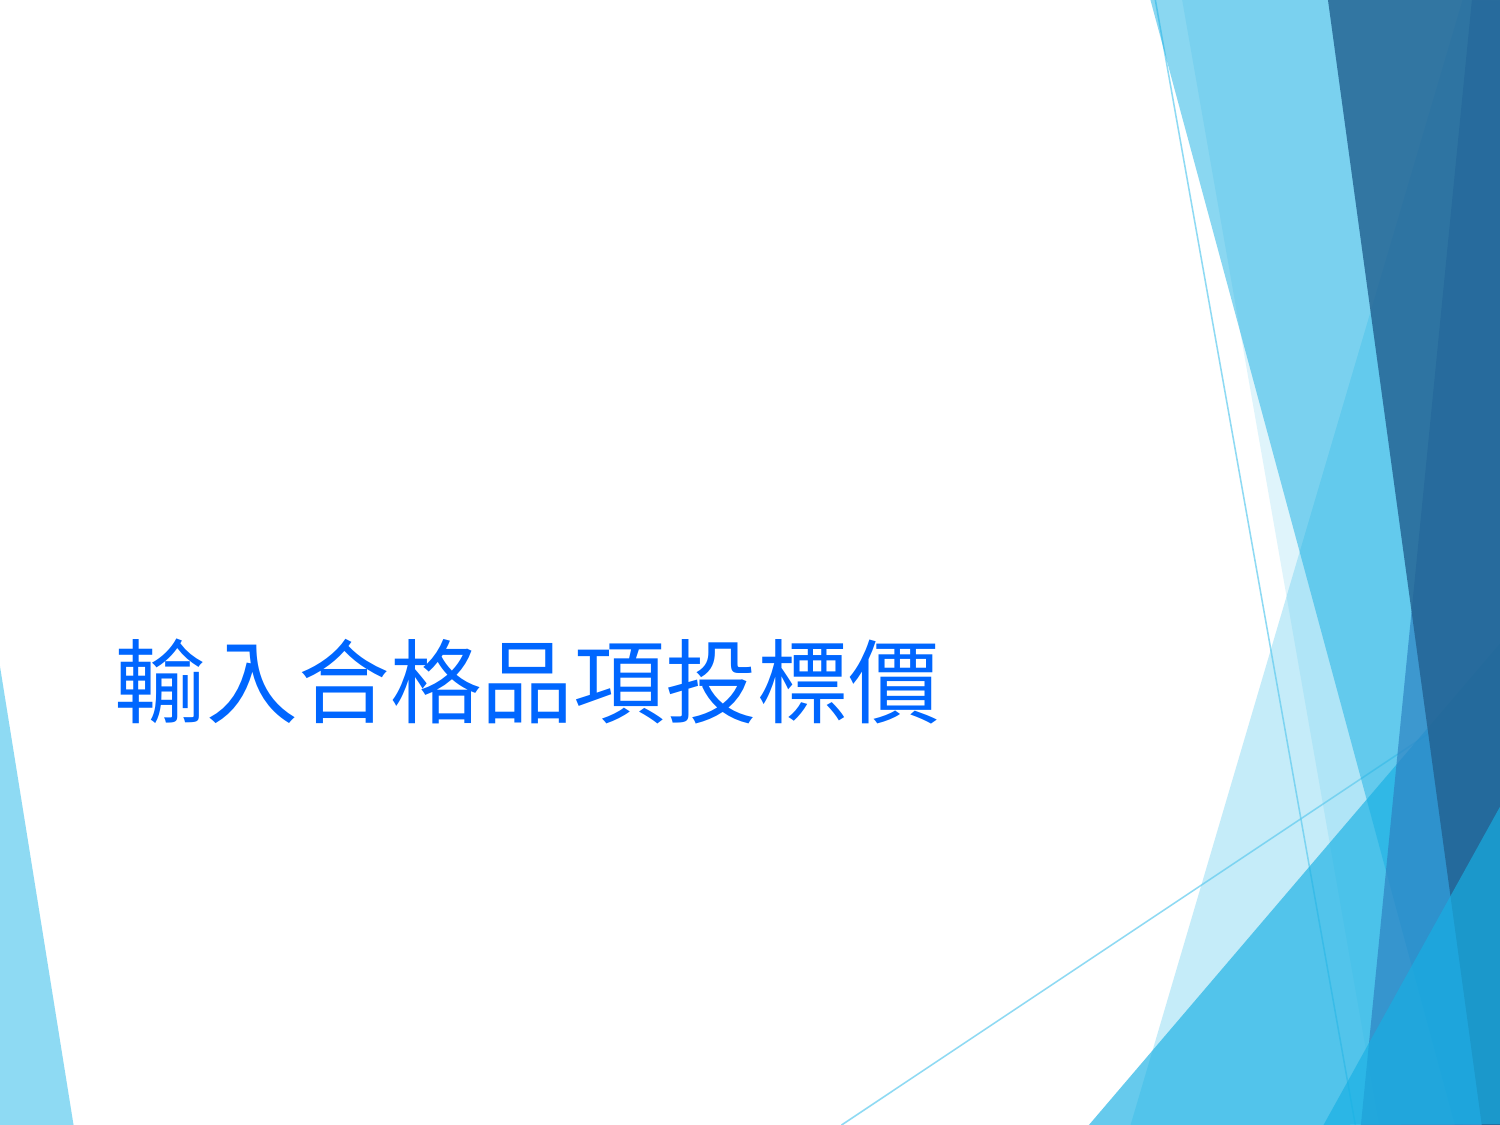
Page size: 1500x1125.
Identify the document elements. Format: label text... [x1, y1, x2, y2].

title 輸入合格品項投標價 [99, 316, 1142, 743]
